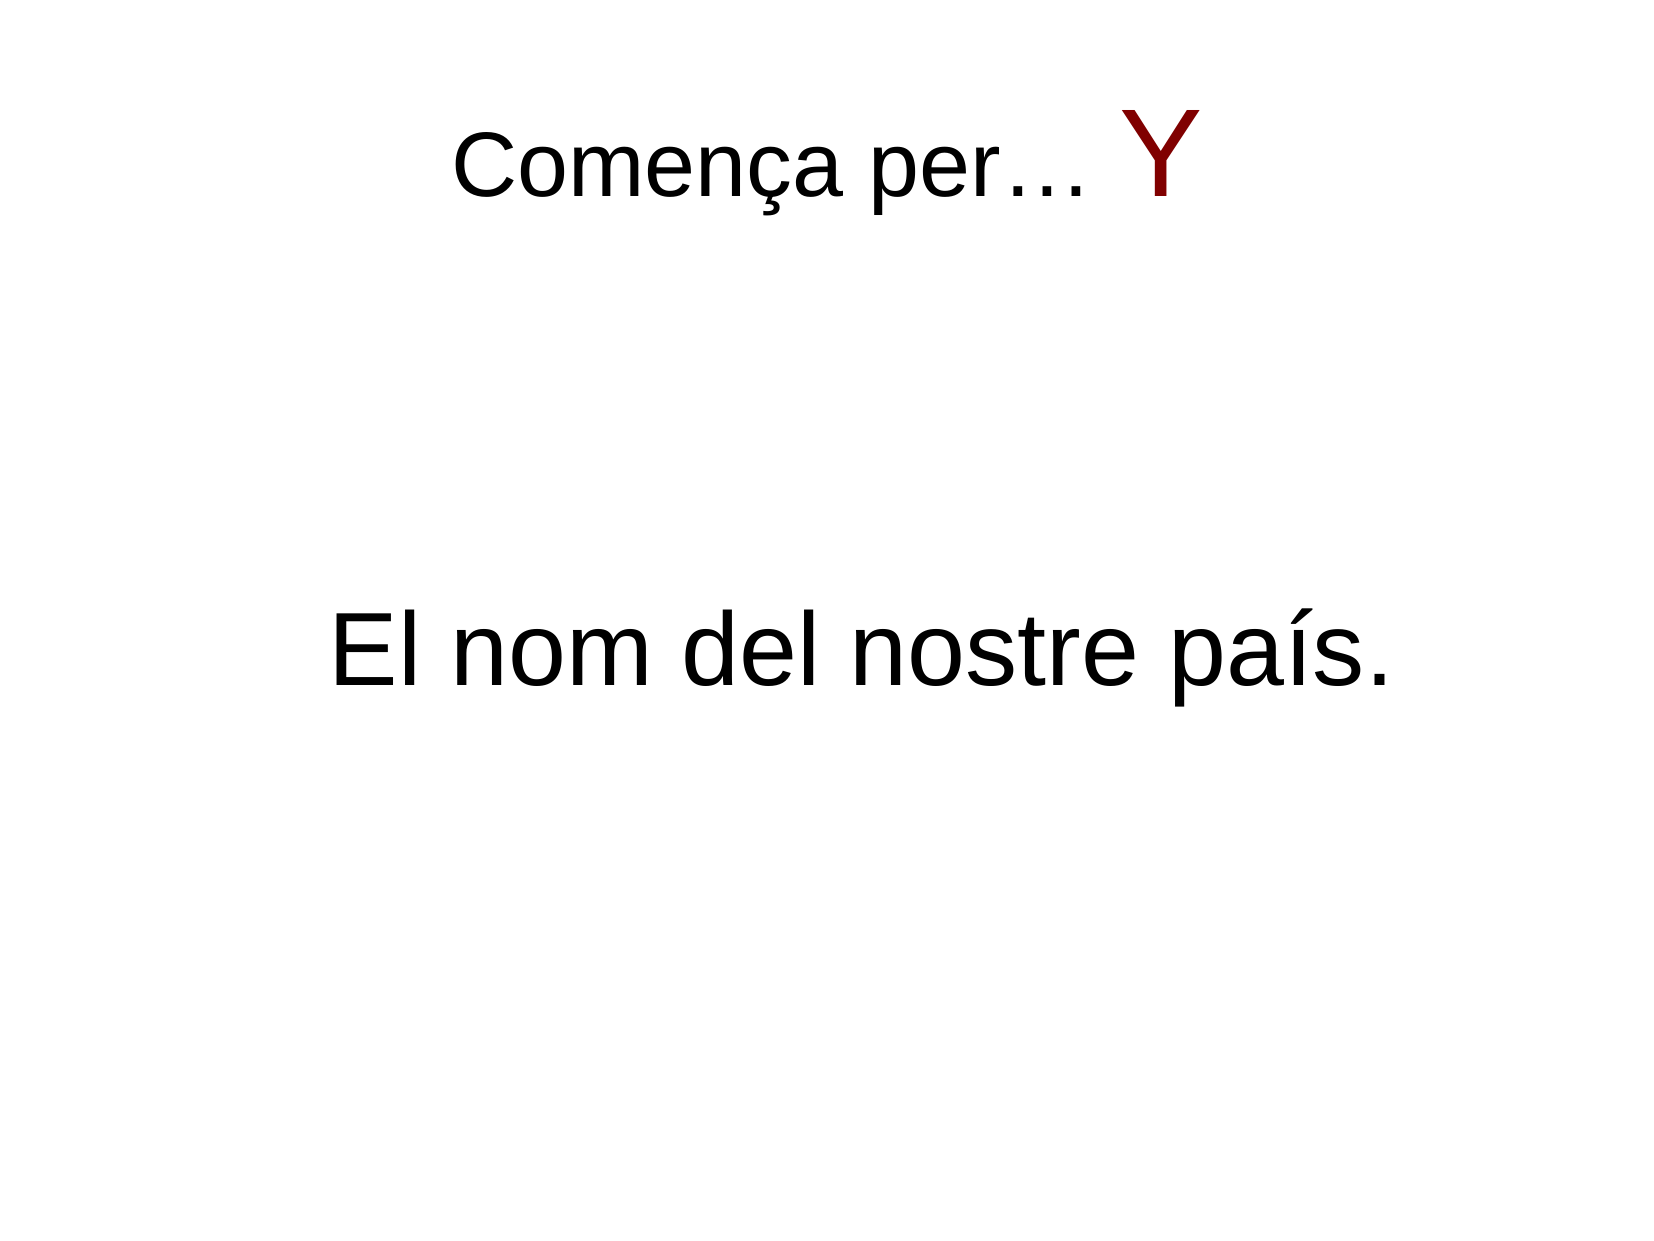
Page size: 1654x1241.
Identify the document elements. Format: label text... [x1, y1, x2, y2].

list El nom del nostre país. [82, 290, 1571, 1010]
title Comença per… Y [82, 49, 1571, 257]
